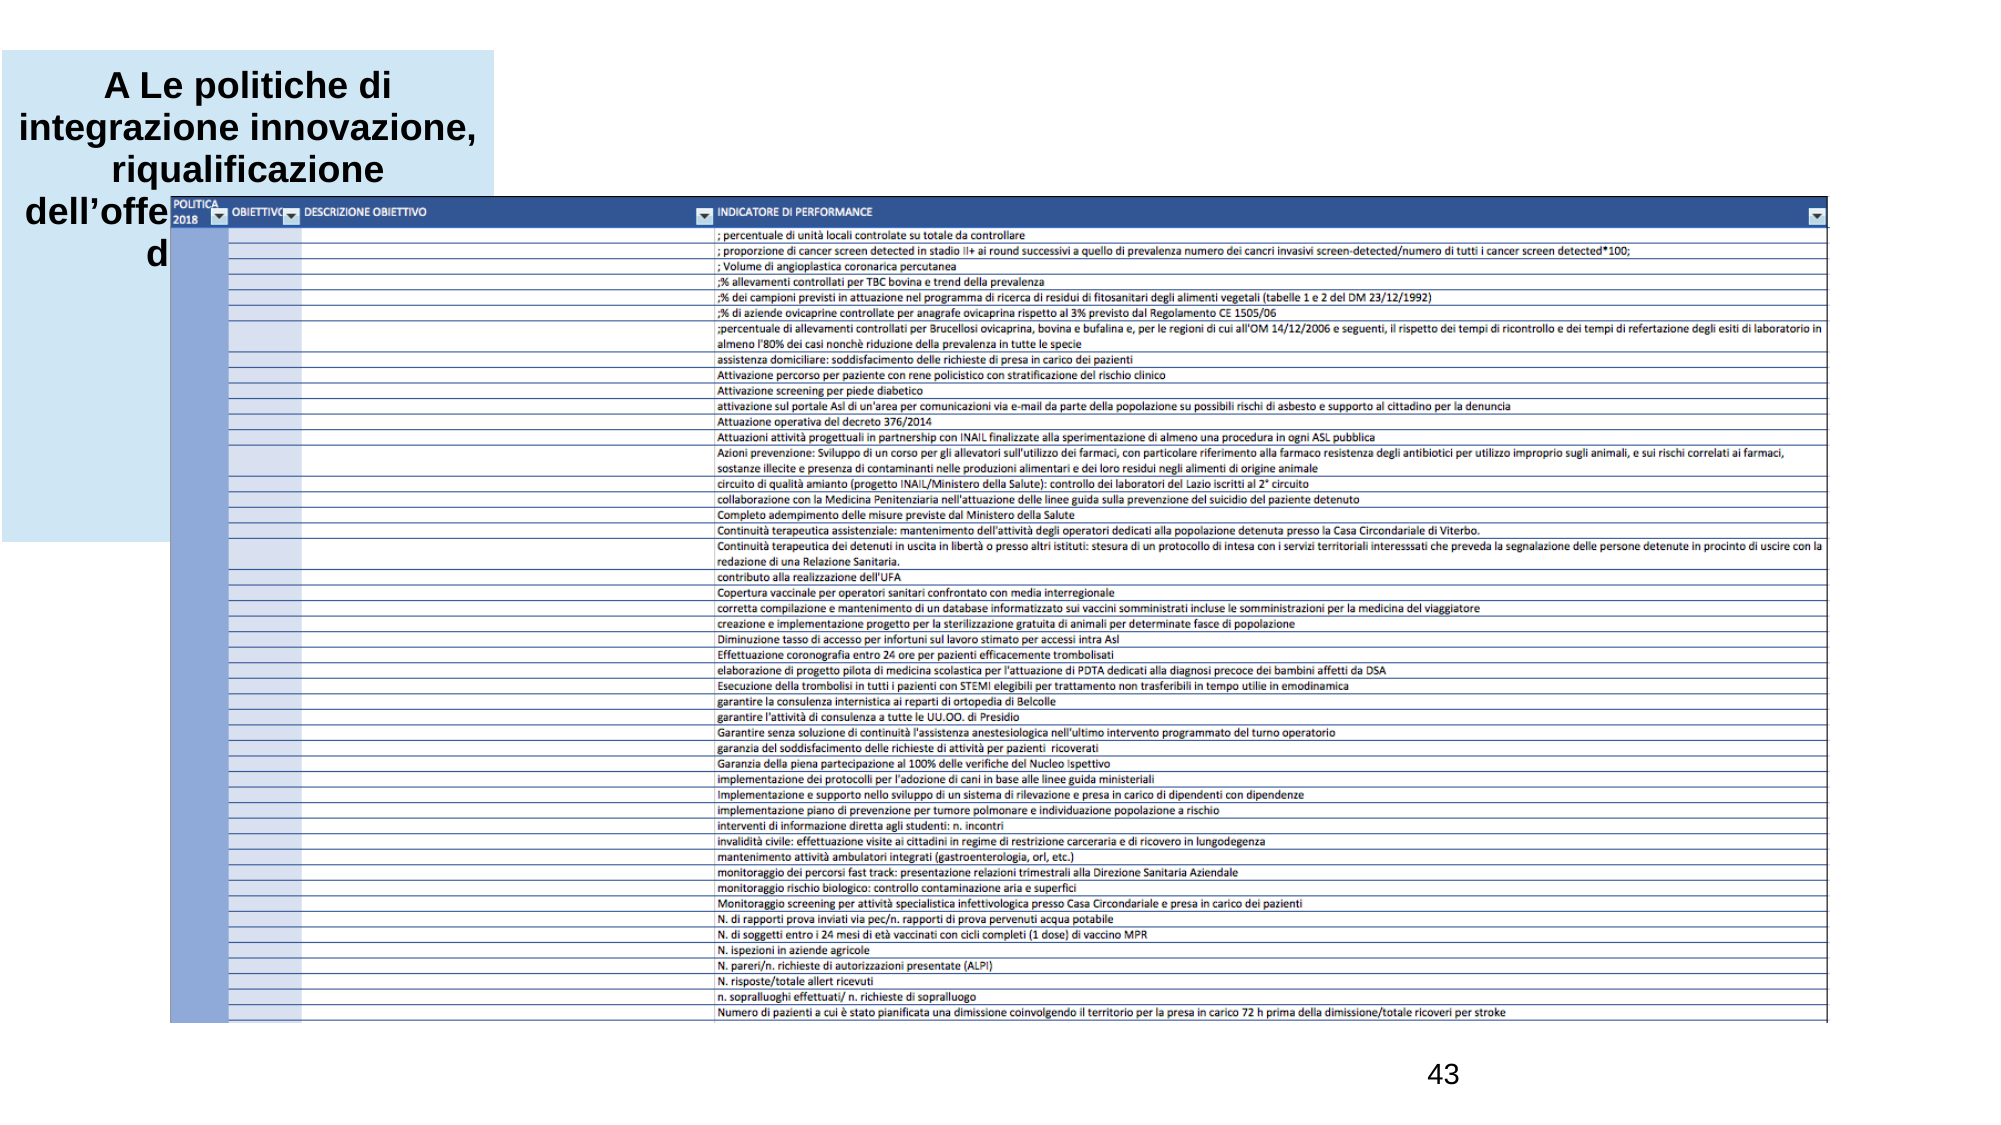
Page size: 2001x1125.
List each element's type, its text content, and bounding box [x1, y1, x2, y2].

slide_number <numero> [1412, 1042, 1863, 1103]
table_header A Le politiche di integrazione innovazione, riqualificazione dell’offerta e promozione della salute [2, 50, 494, 542]
picture [170, 196, 1830, 1023]
